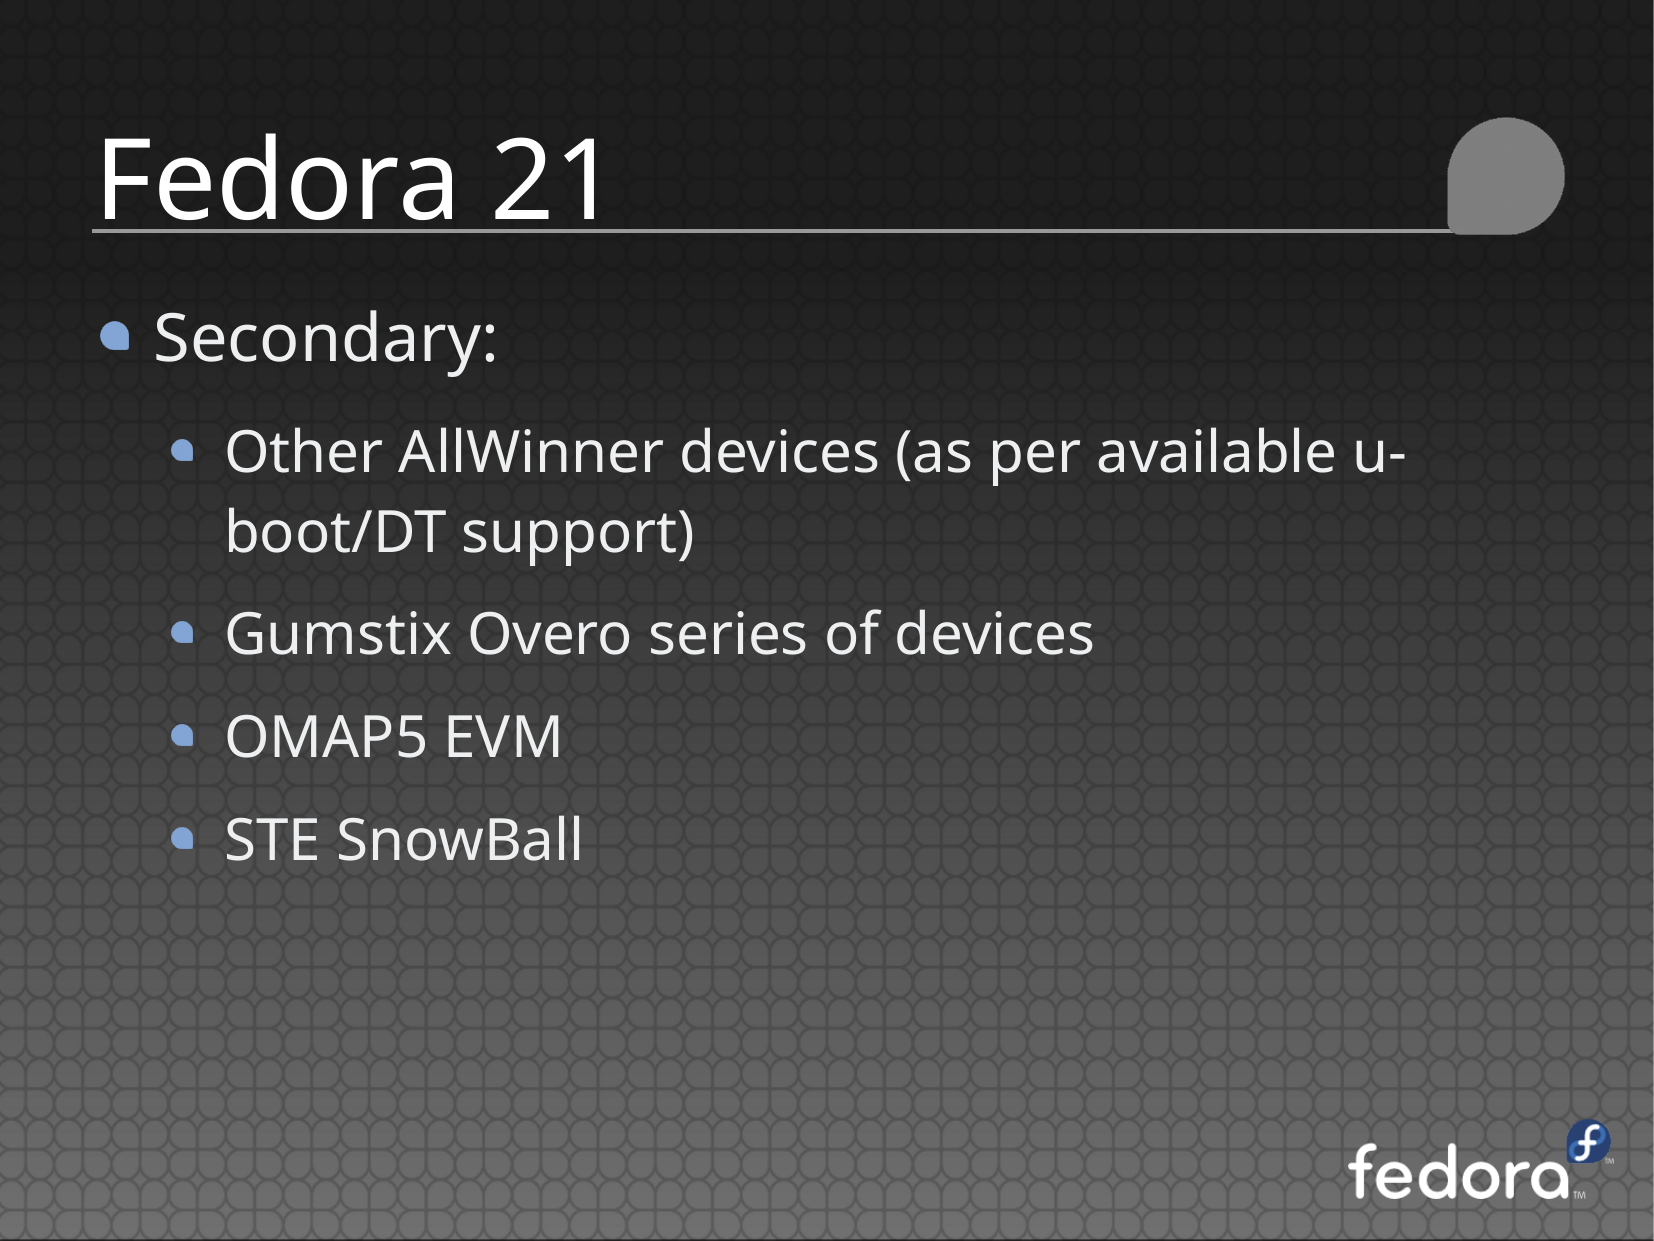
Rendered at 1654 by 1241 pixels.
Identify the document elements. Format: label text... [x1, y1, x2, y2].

list Secondary: Other AllWinner devices (as per available u-boot/DT support) Gumstix Overo series of devices OMAP5 EVM STE SnowBall [82, 290, 1571, 1094]
picture [0, 0, 1654, 1241]
title Fedora 21 [94, 100, 1426, 251]
